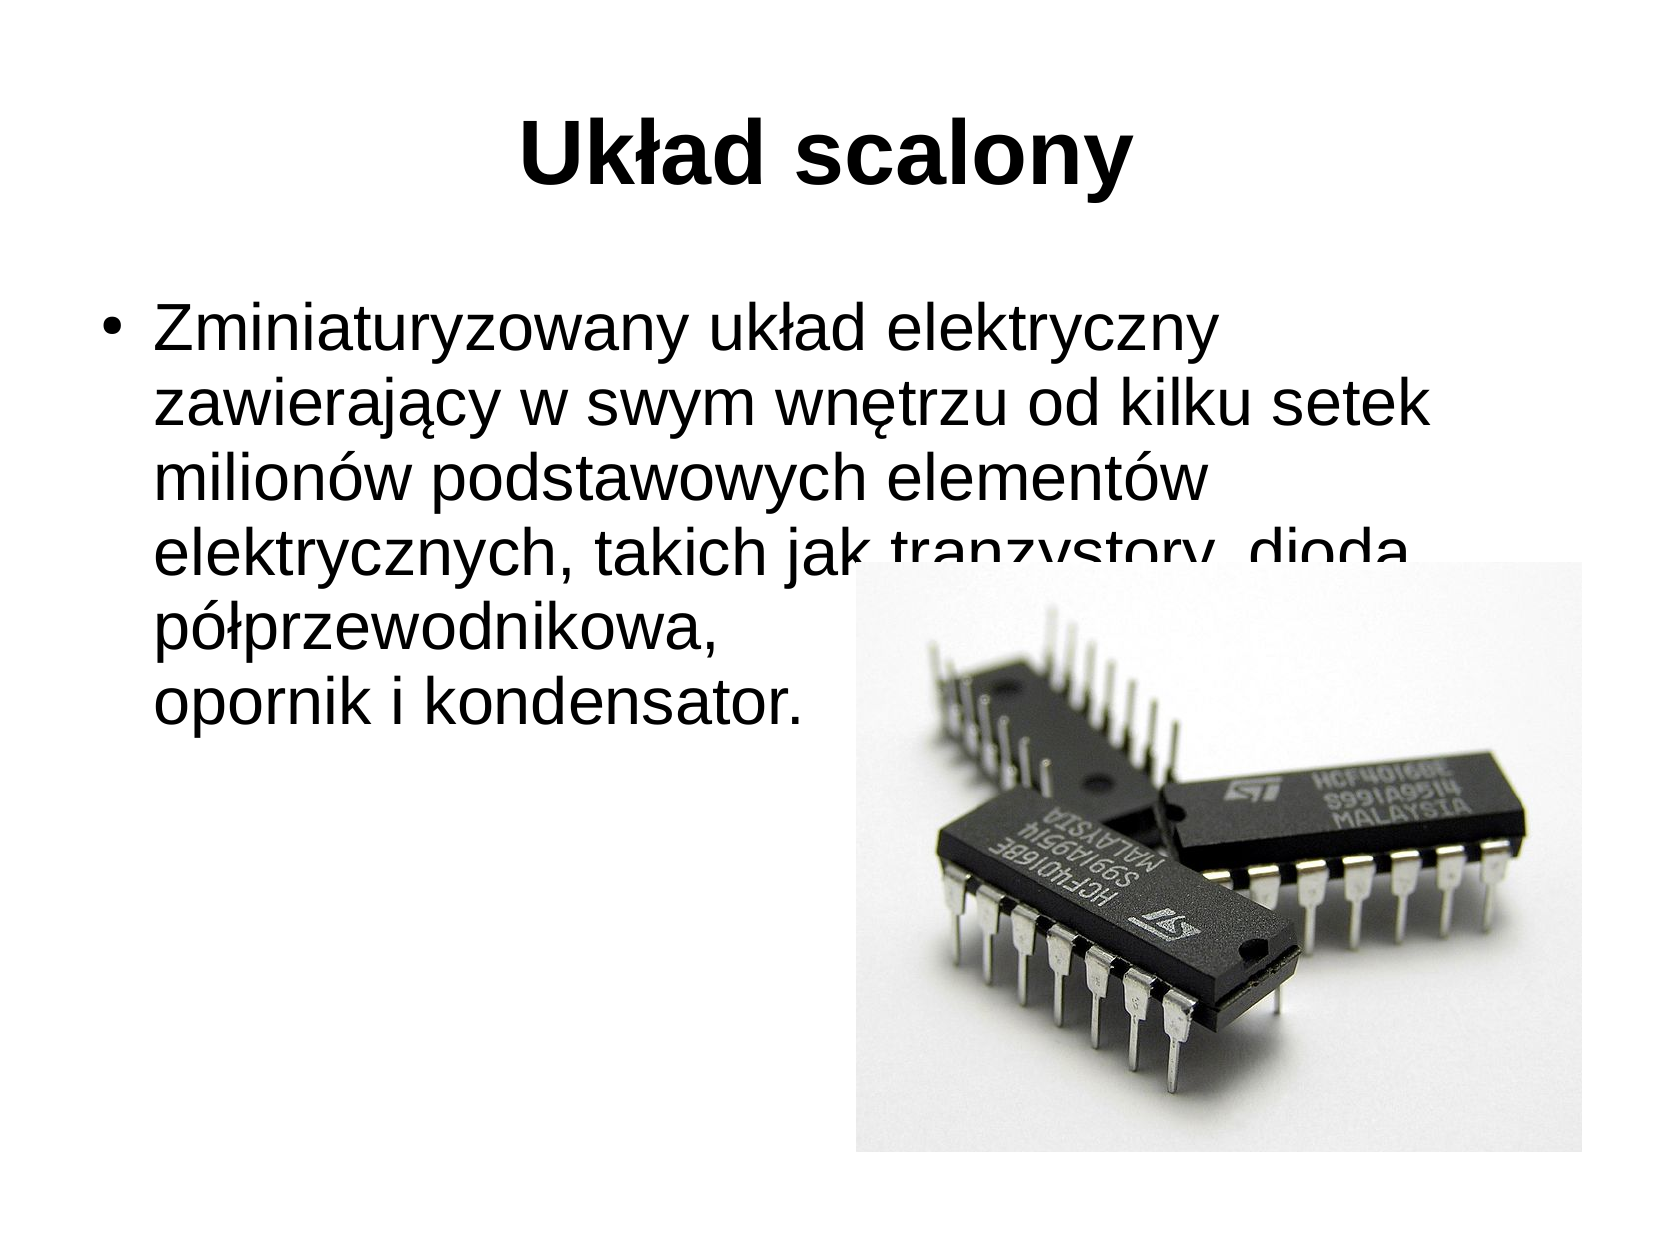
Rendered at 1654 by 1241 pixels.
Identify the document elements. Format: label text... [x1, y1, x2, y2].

title Układ scalony [82, 49, 1571, 257]
list Zminiaturyzowany układ elektryczny zawierający w swym wnętrzu od kilku setek milionów podstawowych elementów elektrycznych, takich jak tranzystory, dioda półprzewodnikowa, opornik i kondensator. [82, 290, 1571, 1109]
picture [856, 562, 1582, 1152]
